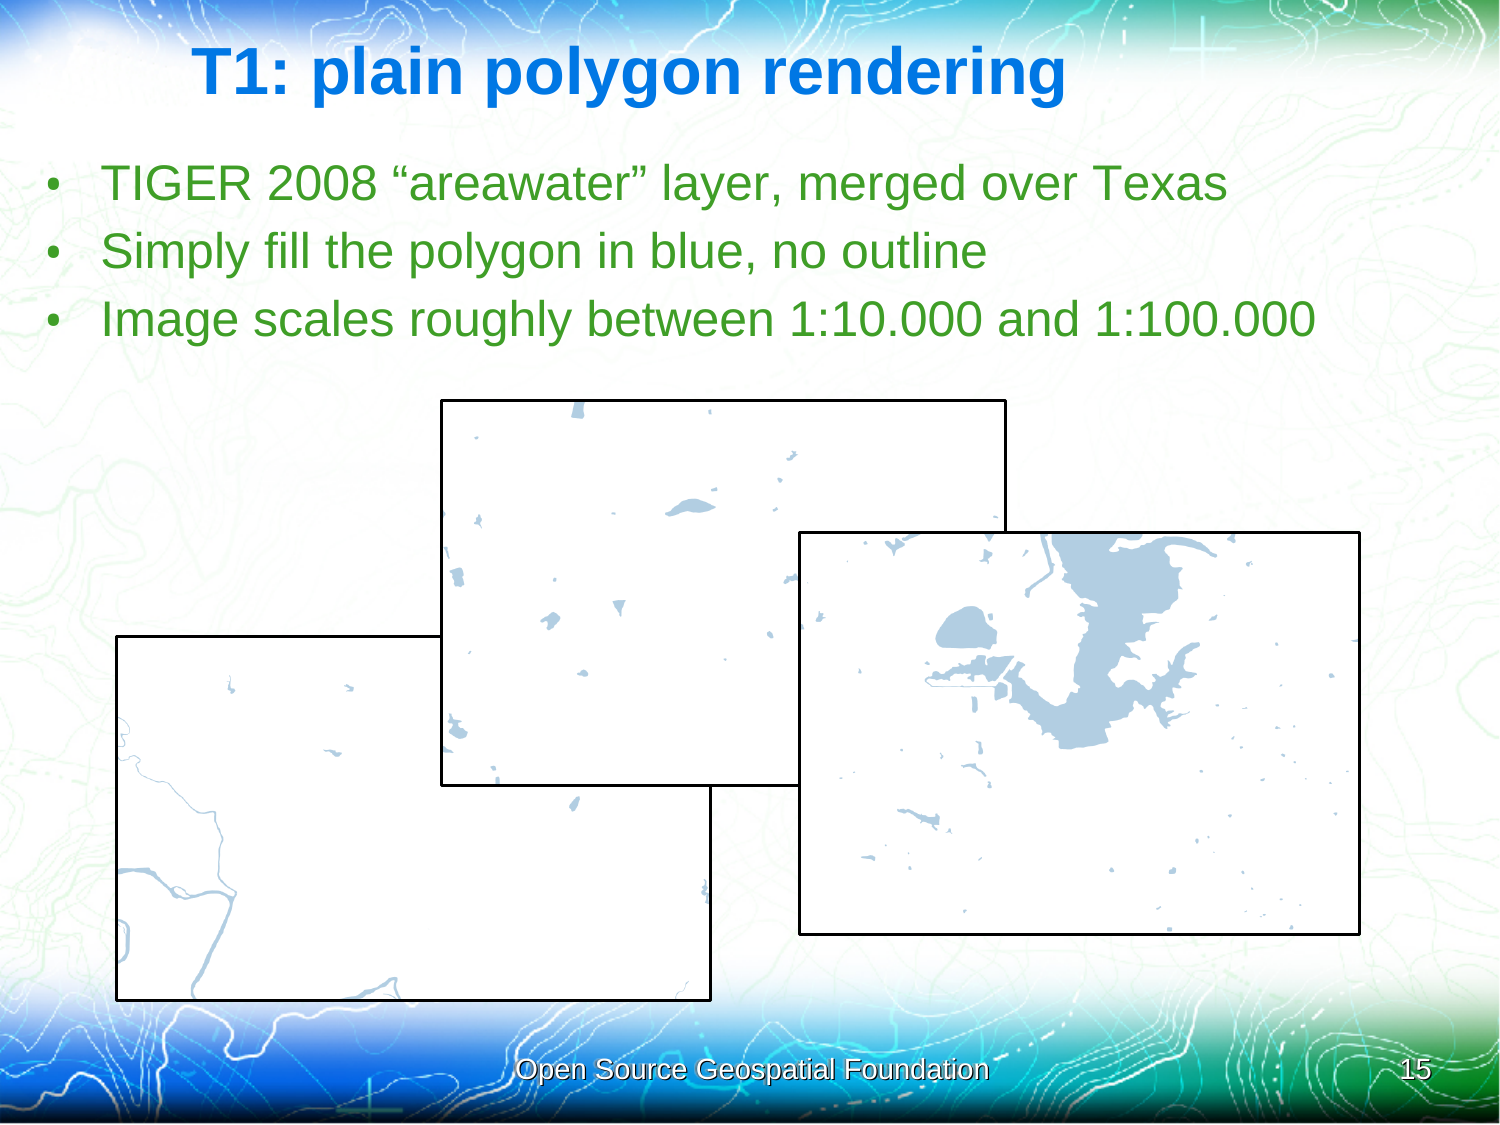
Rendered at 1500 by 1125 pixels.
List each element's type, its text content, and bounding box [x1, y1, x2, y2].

title T1: plain polygon rendering [177, 20, 1477, 122]
list TIGER 2008 “areawater” layer, merged over Texas Simply fill the polygon in blue, no outline Image scales roughly between 1:10.000 and 1:100.000 [29, 147, 1477, 384]
picture [0, 0, 1500, 1125]
